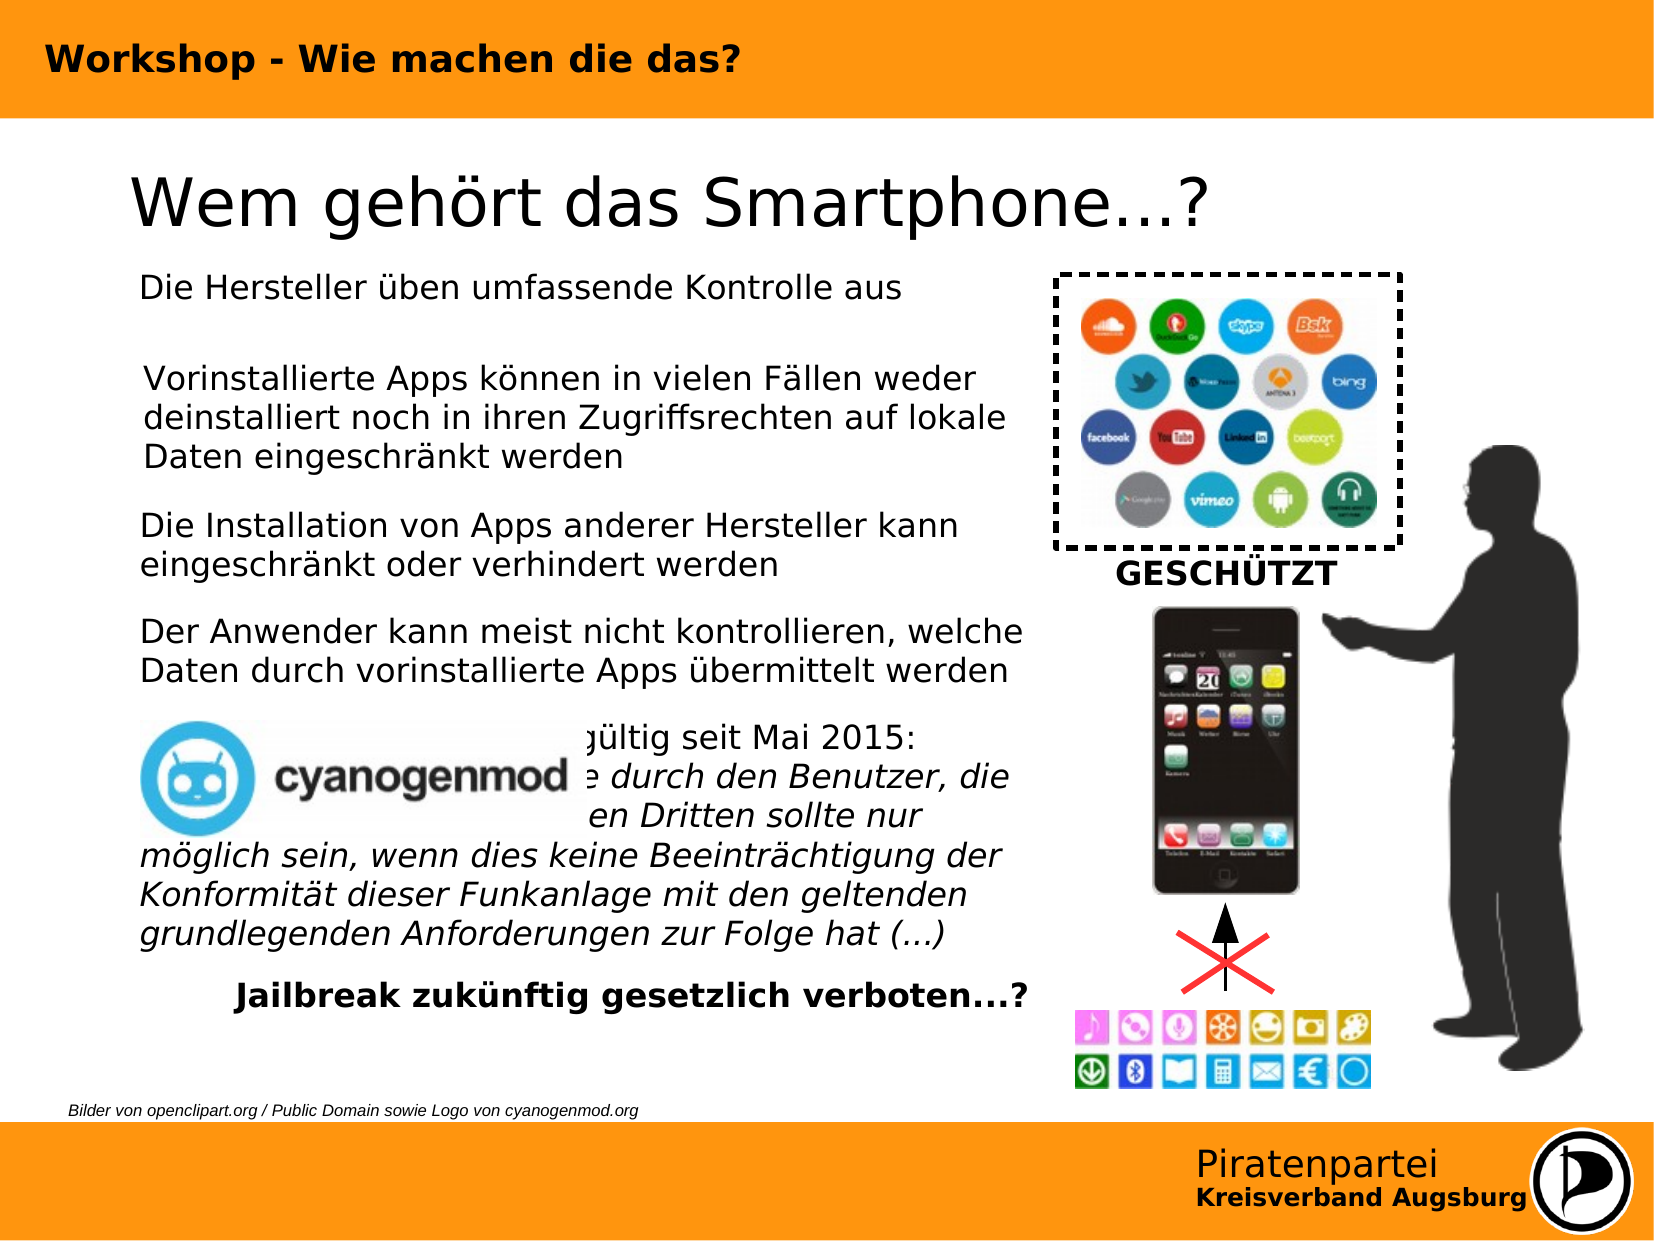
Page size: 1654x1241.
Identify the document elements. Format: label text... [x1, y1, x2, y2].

text_box Bilder von openclipart.org / Public Domain sowie Logo von cyanogenmod.org [53, 1092, 930, 1127]
text_box [1055, 274, 1400, 548]
text_box EU-Richtlinie 2014/53/EU, gültig seit Mai 2015: (...) Ein Laden von Software durch den Benutzer, die Funkanlage selbst oder einen Dritten sollte nur möglich sein, wenn dies keine Beeinträchtigung der Konformität dieser Funkanlage mit den geltenden grundlegenden Anforderungen zur Folge hat (...) [124, 710, 1053, 988]
picture [1075, 445, 1585, 1089]
text_box Vorinstallierte Apps können in vielen Fällen weder deinstalliert noch in ihren Zugriffsrechten auf lokale Daten eingeschränkt werden [128, 351, 1032, 501]
picture [1529, 1127, 1634, 1235]
text_box GESCHÜTZT [1100, 546, 1359, 618]
text_box Die Hersteller üben umfassende Kontrolle aus [123, 259, 1506, 318]
text_box Wem gehört das Smartphone...? [115, 155, 1560, 248]
text_box Workshop - Wie machen die das? [29, 29, 1329, 88]
text_box Der Anwender kann meist nicht kontrollieren, welche Daten durch vorinstallierte Apps übermittelt werden [124, 604, 1053, 710]
picture [1152, 618, 1300, 895]
text_box Jailbreak zukünftig gesetzlich verboten...? [220, 968, 1073, 1027]
picture [140, 720, 587, 838]
text_box Die Installation von Apps anderer Hersteller kann eingeschränkt oder verhindert werden [124, 498, 1024, 597]
